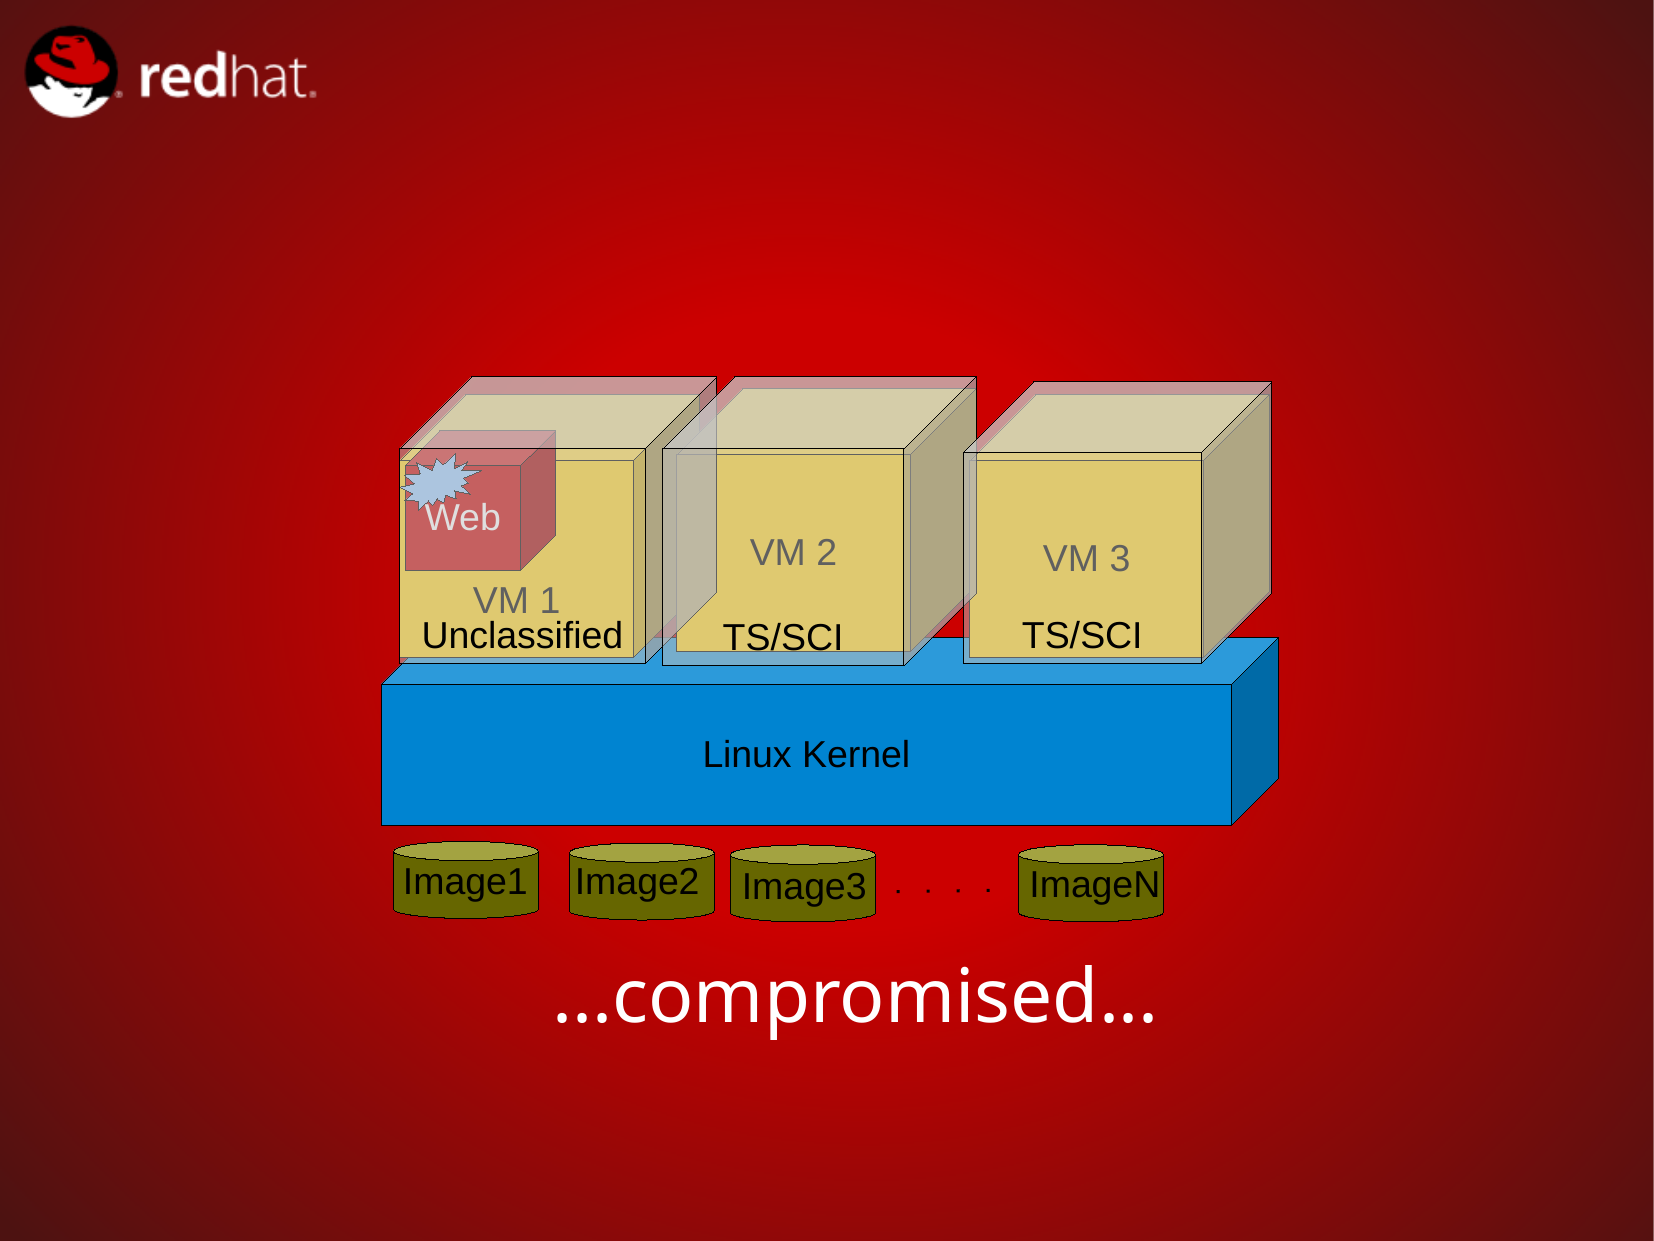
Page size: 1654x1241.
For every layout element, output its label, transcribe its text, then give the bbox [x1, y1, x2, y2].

text_box TS/SCI [662, 449, 903, 666]
text_box ...compromised... [192, 935, 1520, 1125]
text_box TS/SCI [963, 453, 1201, 664]
text_box ImageN [1009, 856, 1180, 913]
text_box Image2 [559, 852, 715, 910]
text_box Image1 [388, 853, 543, 911]
text_box Unclassified [399, 449, 645, 664]
text_box [736, 916, 871, 922]
text_box Image3 [727, 858, 882, 916]
text_box [569, 910, 715, 921]
text_box Linux Kernel [381, 685, 1231, 826]
picture [0, 0, 1654, 1241]
text_box [395, 911, 537, 919]
text_box [1019, 913, 1163, 922]
